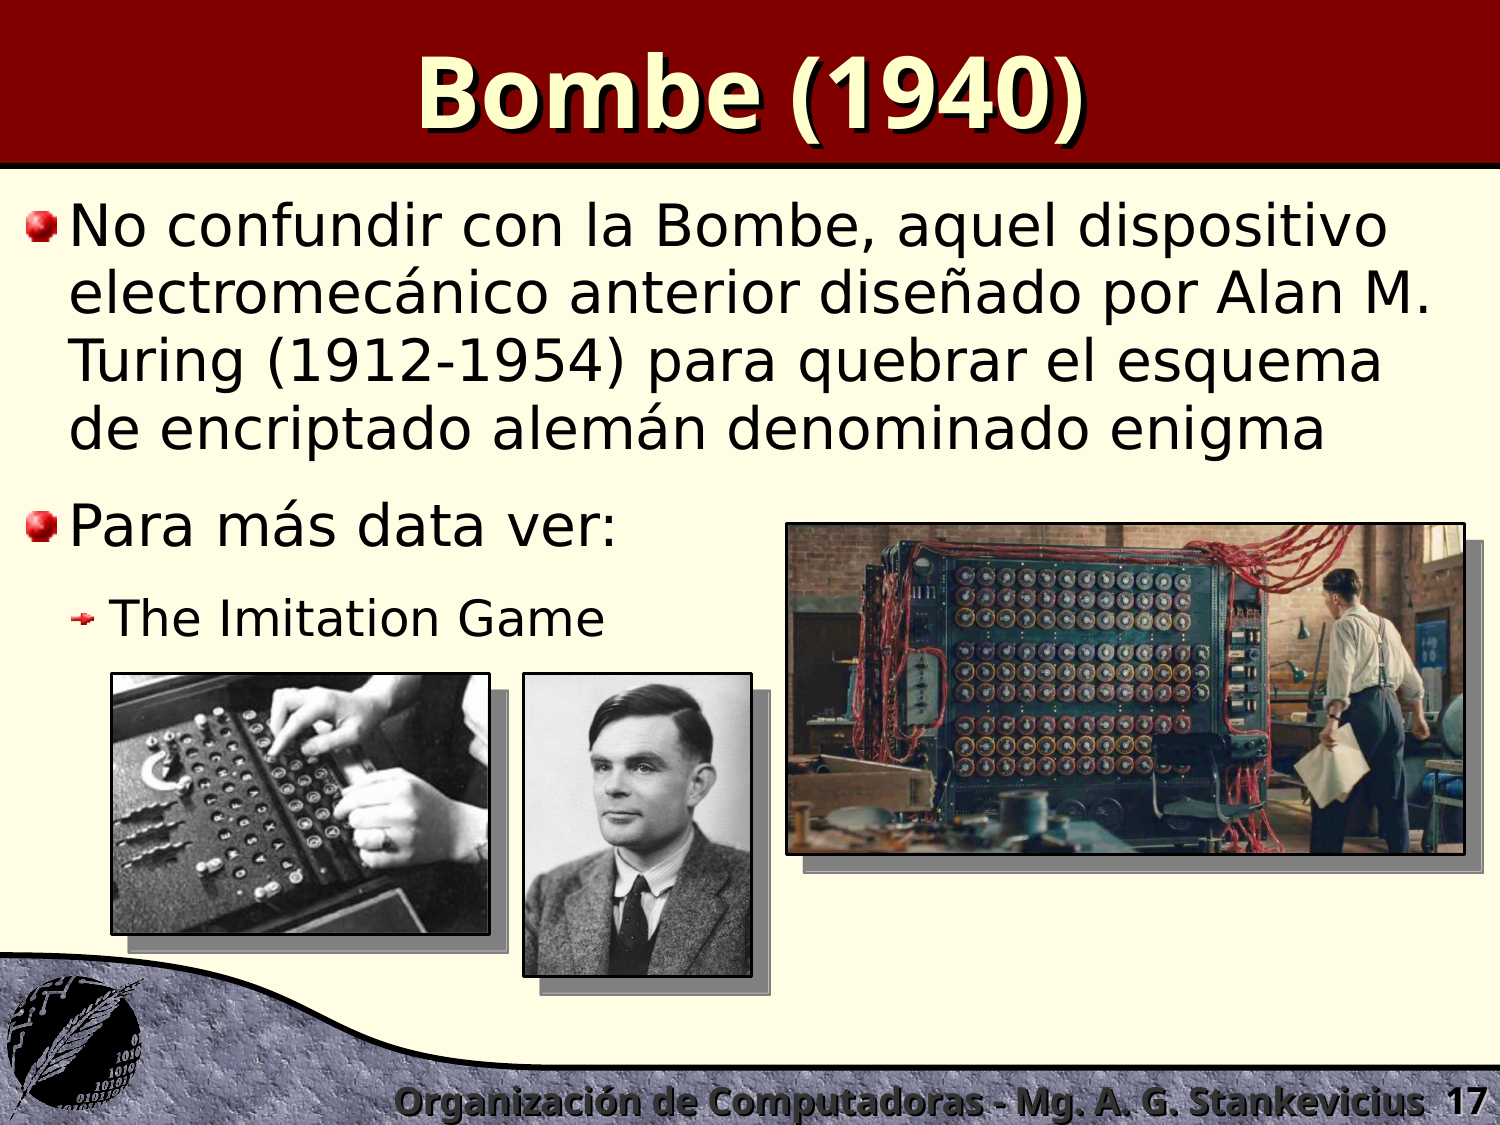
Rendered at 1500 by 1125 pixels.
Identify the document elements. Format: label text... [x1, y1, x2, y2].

picture [0, 959, 1500, 1125]
picture [448, 1100, 455, 1110]
picture [787, 525, 1463, 853]
picture [525, 675, 751, 976]
picture [1058, 1100, 1065, 1110]
list No confundir con la Bombe, aquel dispositivo electromecánico anterior diseñado por Alan M. Turing (1912-1954) para quebrar el esquema de encriptado alemán denominado enigma Para más data ver: The Imitation Game [11, 192, 1486, 845]
picture [112, 675, 488, 934]
title Bombe (1940) [15, 5, 1485, 160]
picture [802, 1100, 806, 1110]
